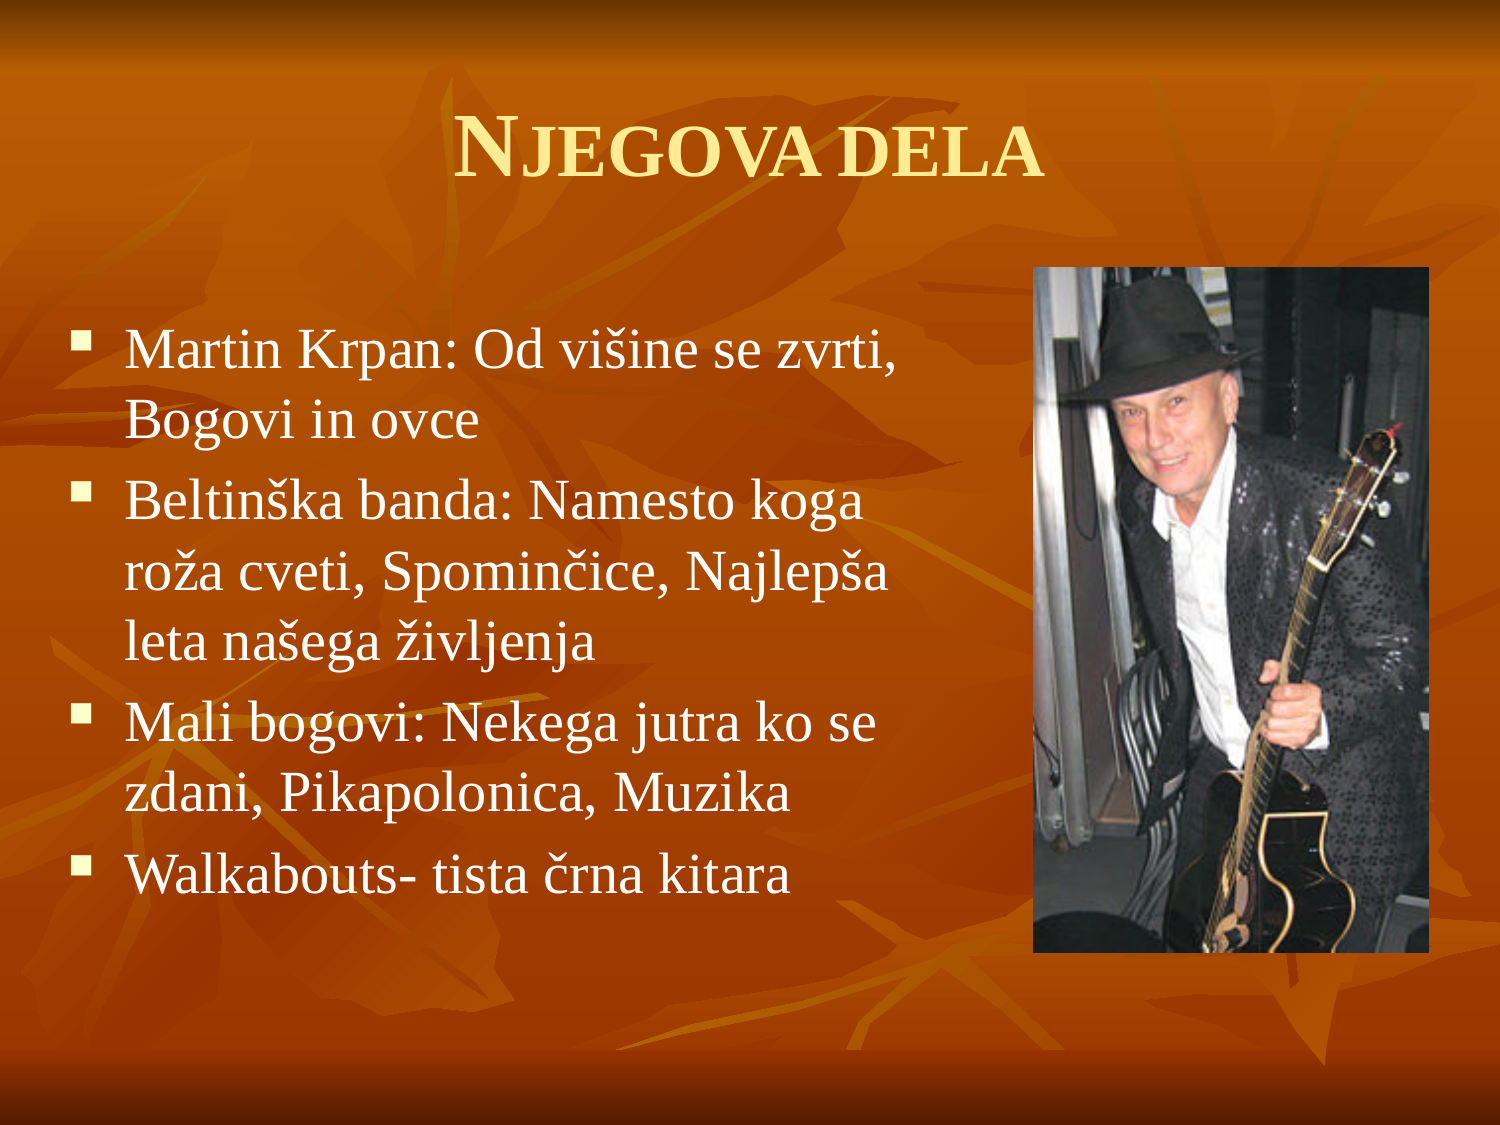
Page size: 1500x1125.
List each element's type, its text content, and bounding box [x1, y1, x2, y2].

picture [1033, 267, 1429, 953]
list Martin Krpan: Od višine se zvrti, Bogovi in ovce Beltinška banda: Namesto koga roža cveti, Spominčice, Najlepša leta našega življenja Mali bogovi: Nekega jutra ko se zdani, Pikapolonica, Muzika Walkabouts- tista črna kitara [53, 302, 928, 977]
title NJEGOVA DELA [75, 45, 1425, 234]
